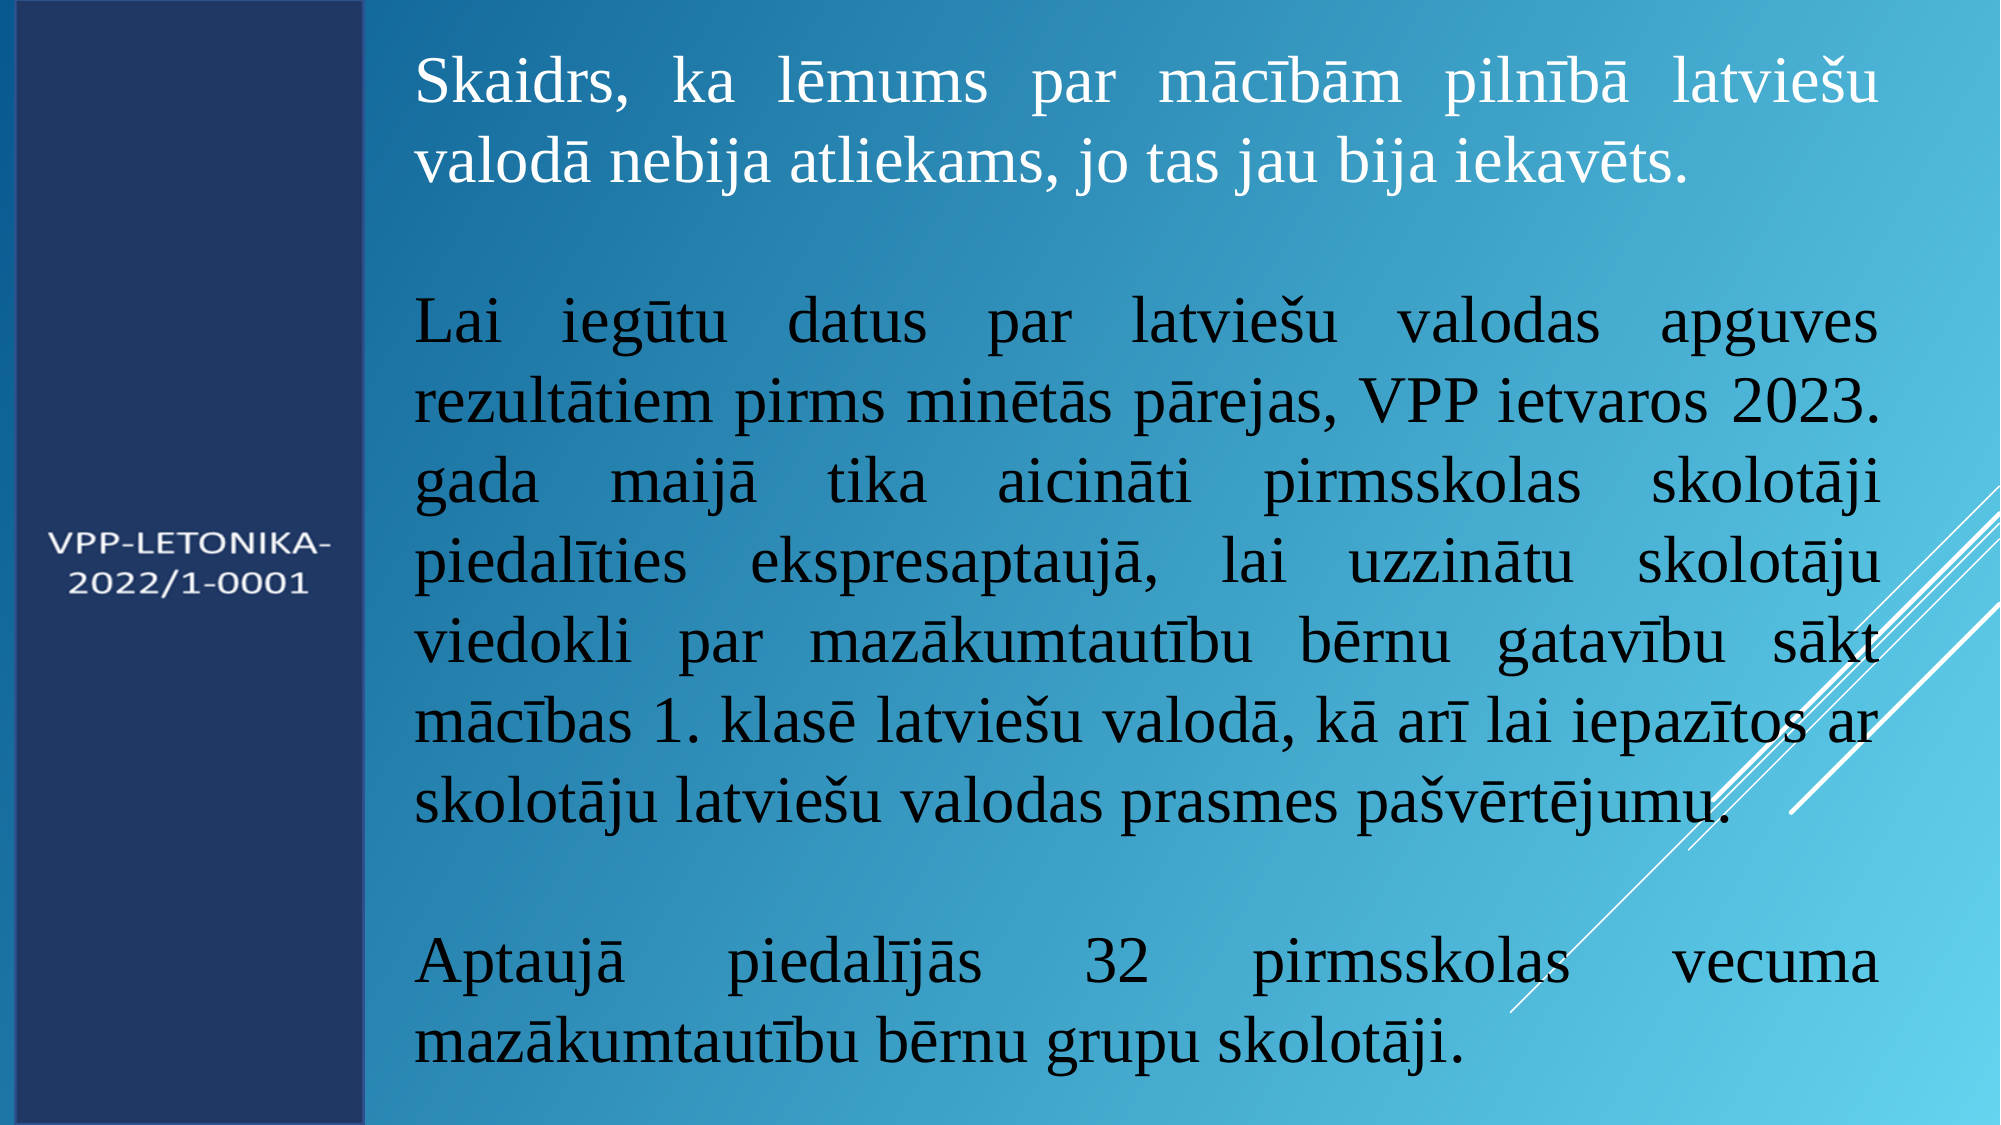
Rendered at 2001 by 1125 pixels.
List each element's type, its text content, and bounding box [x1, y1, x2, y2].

picture [14, 0, 365, 1125]
text_box Skaidrs, ka lēmums par mācībām pilnībā latviešu valodā nebija atliekams, jo tas jau bija iekavēts. Lai iegūtu datus par latviešu valodas apguves rezultātiem pirms minētās pārejas, VPP ietvaros 2023. gada maijā tika aicināti pirmsskolas skolotāji piedalīties ekspresaptaujā, lai uzzinātu skolotāju viedokli par mazākumtautību bērnu gatavību sākt mācības 1. klasē latviešu valodā, kā arī lai iepazītos ar skolotāju latviešu valodas prasmes pašvērtējumu. Aptaujā piedalījās 32 pirmsskolas vecuma mazākumtautību bērnu grupu skolotāji. [399, 28, 1926, 1094]
